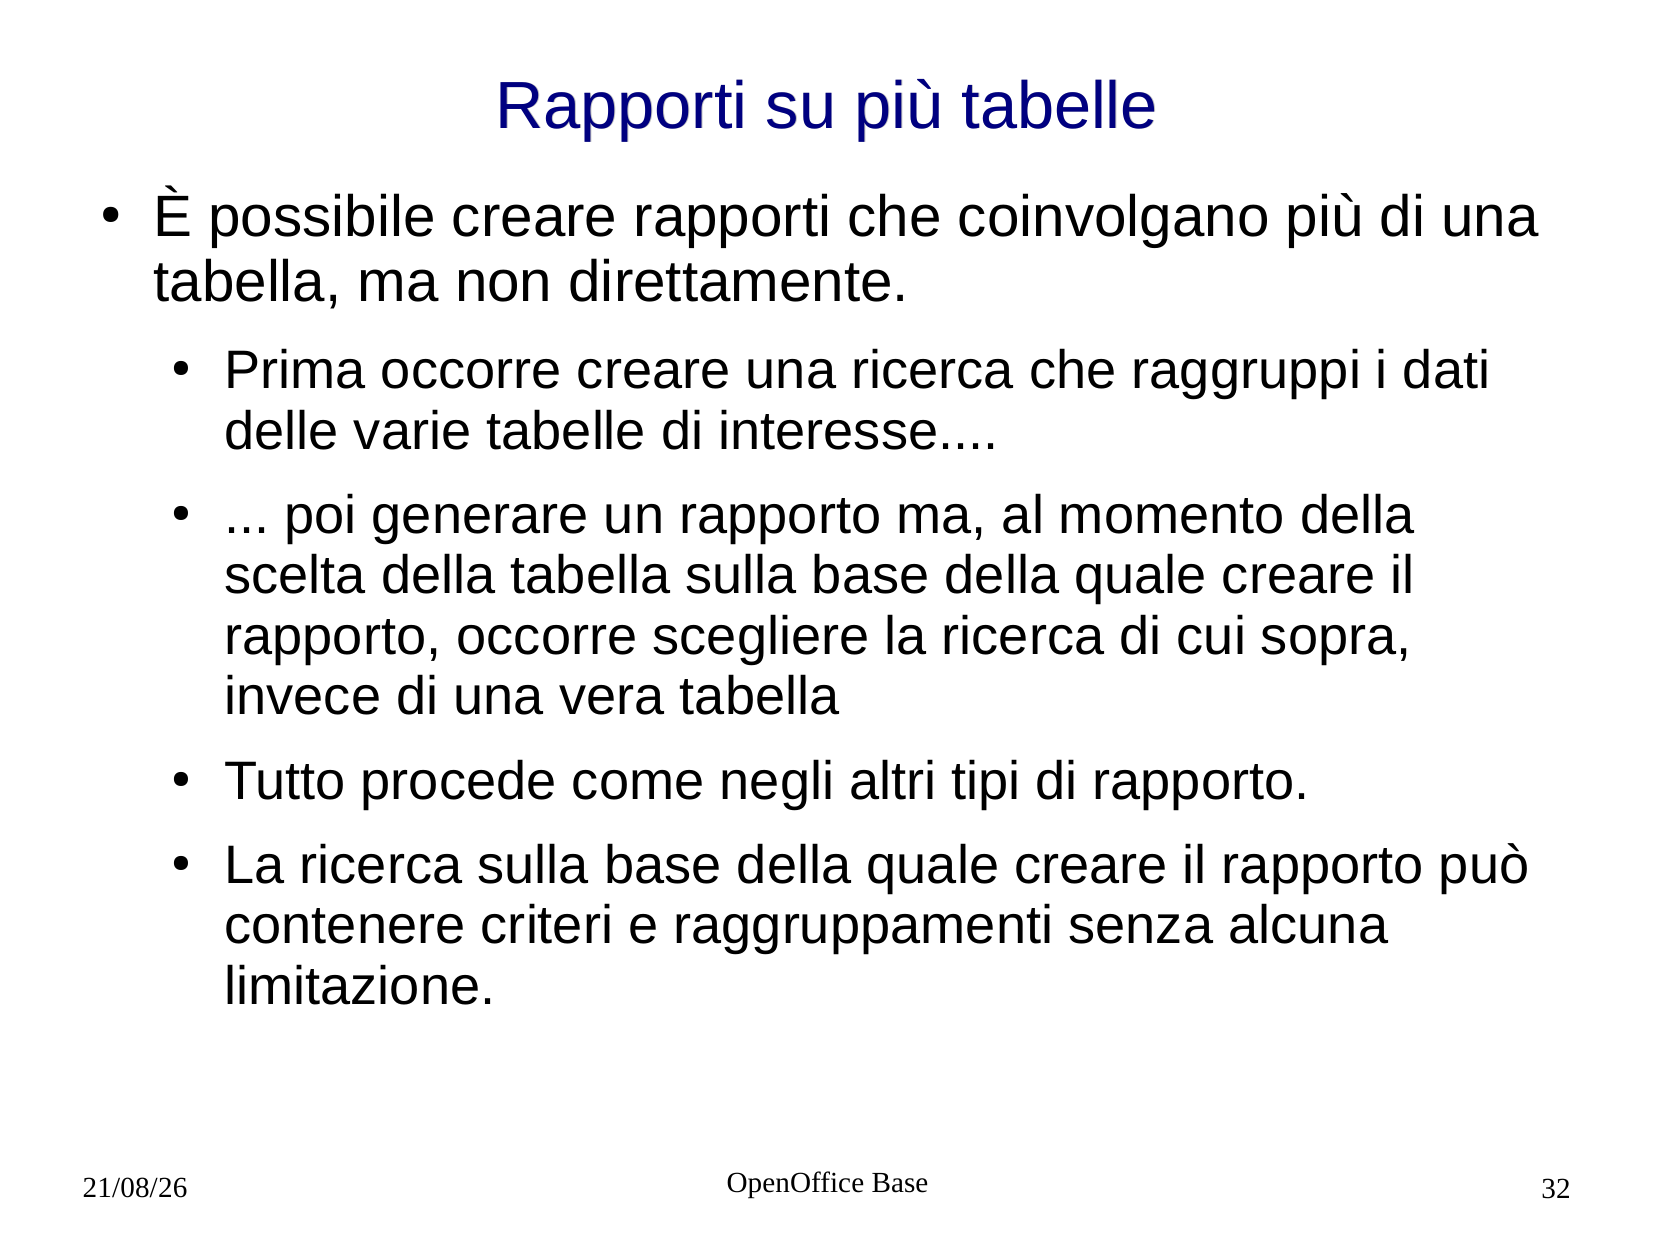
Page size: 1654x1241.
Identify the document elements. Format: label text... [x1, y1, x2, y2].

title Rapporti su più tabelle [82, 49, 1571, 161]
list È possibile creare rapporti che coinvolgano più di una tabella, ma non direttamente. Prima occorre creare una ricerca che raggruppi i dati delle varie tabelle di interesse.... ... poi generare un rapporto ma, al momento della scelta della tabella sulla base della quale creare il rapporto, occorre scegliere la ricerca di cui sopra, invece di una vera tabella Tutto procede come negli altri tipi di rapporto. La ricerca sulla base della quale creare il rapporto può contenere criteri e raggruppamenti senza alcuna limitazione. [82, 183, 1571, 1153]
